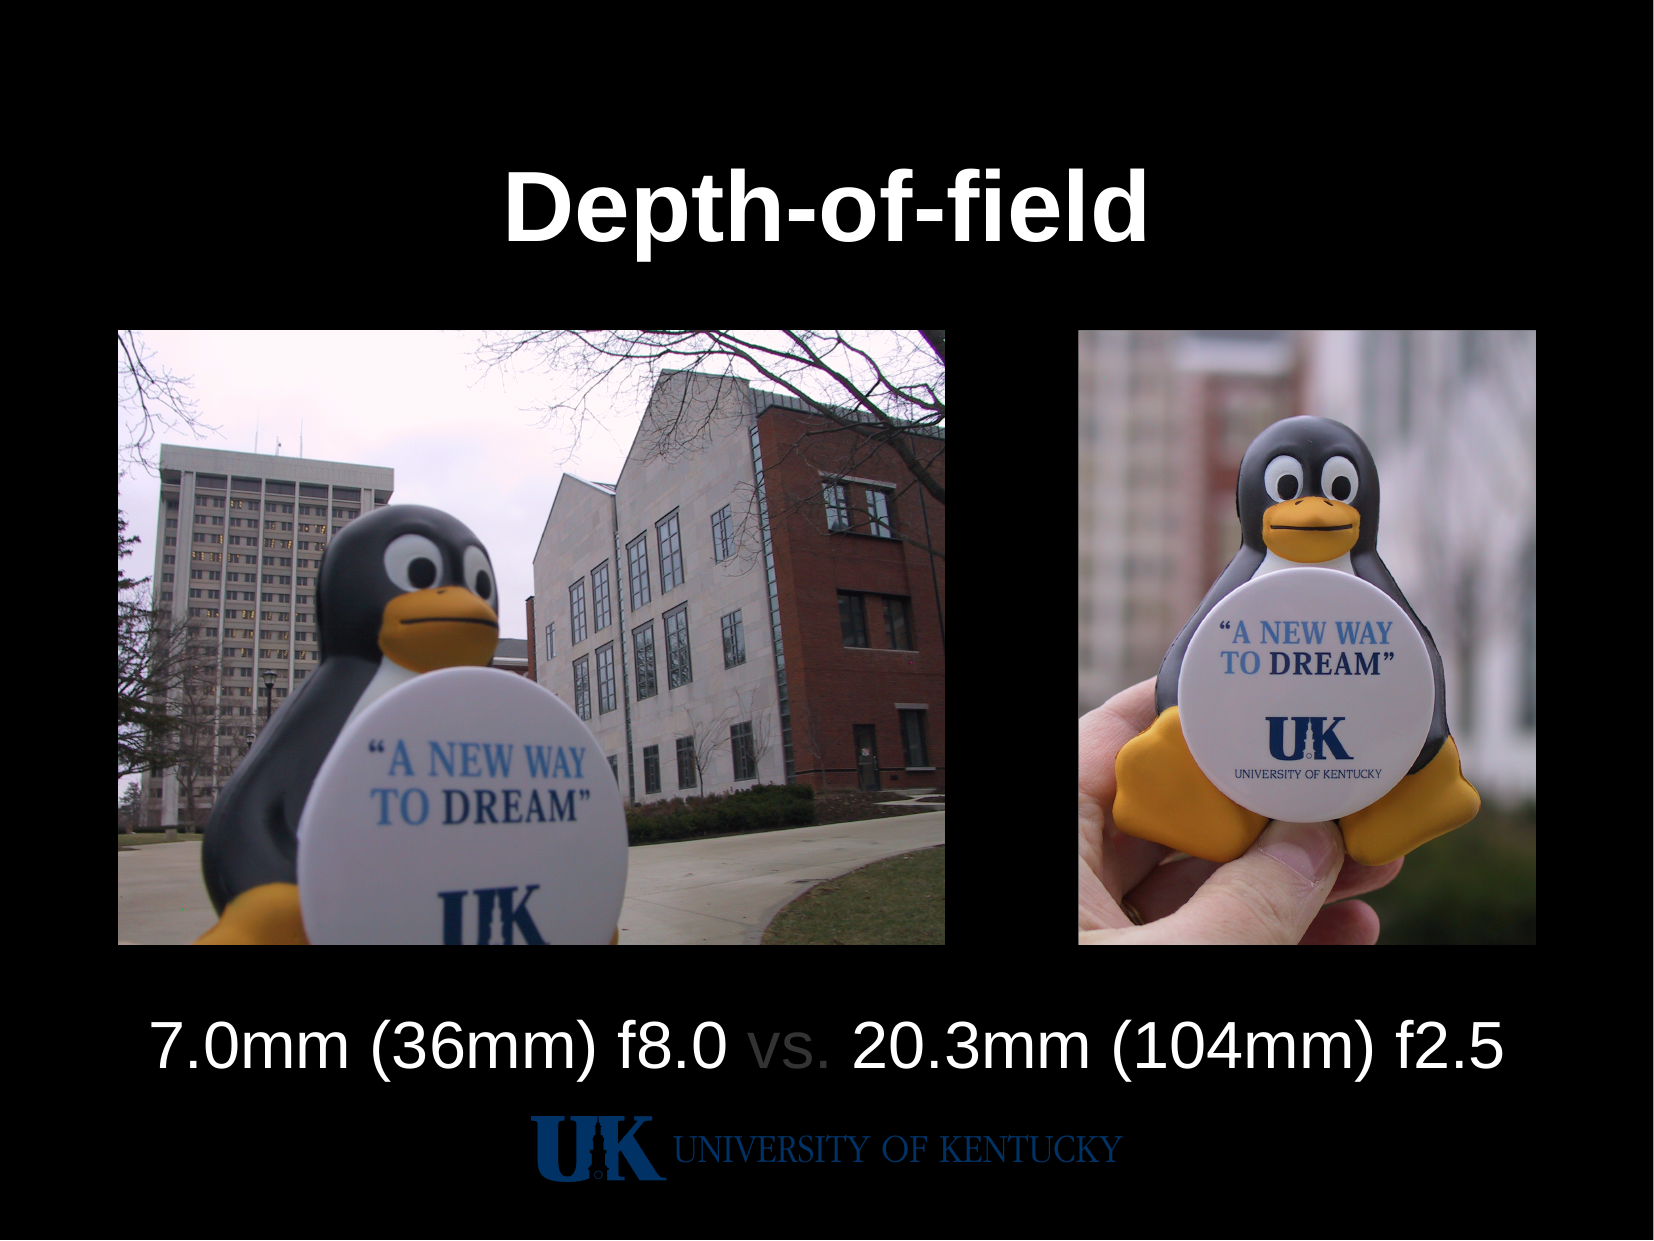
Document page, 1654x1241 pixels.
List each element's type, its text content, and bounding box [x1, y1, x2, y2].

subtitle 7.0mm (36mm) f8.0 vs. 20.3mm (104mm) f2.5 [121, 344, 1534, 1127]
picture [1078, 330, 1536, 945]
title Depth-of-field [121, 102, 1534, 311]
picture [118, 330, 945, 945]
picture [531, 1116, 1123, 1182]
